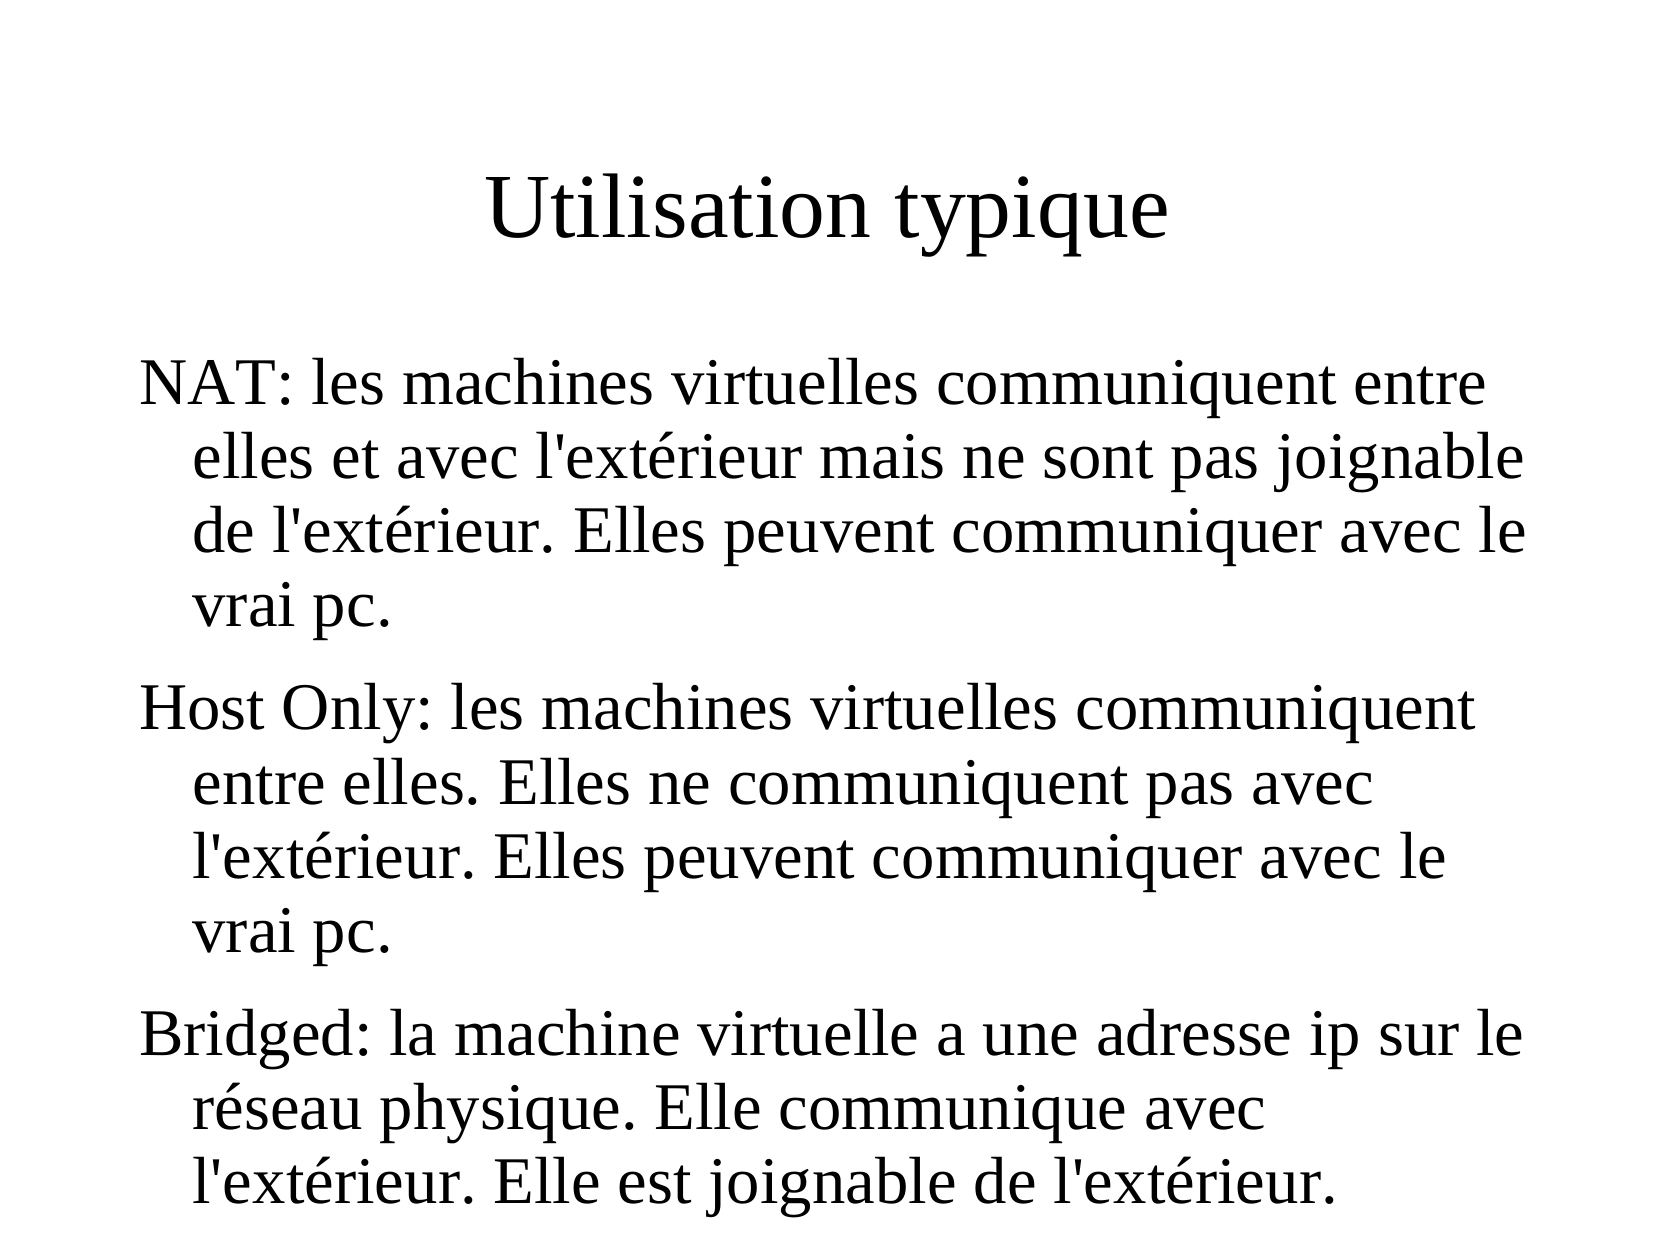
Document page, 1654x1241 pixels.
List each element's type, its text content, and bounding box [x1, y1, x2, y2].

title Utilisation typique [121, 102, 1534, 311]
list NAT: les machines virtuelles communiquent entre elles et avec l'extérieur mais ne sont pas joignable de l'extérieur. Elles peuvent communiquer avec le vrai pc. Host Only: les machines virtuelles communiquent entre elles. Elles ne communiquent pas avec l'extérieur. Elles peuvent communiquer avec le vrai pc. Bridged: la machine virtuelle a une adresse ip sur le réseau physique. Elle communique avec l'extérieur. Elle est joignable de l'extérieur. [121, 344, 1534, 1219]
